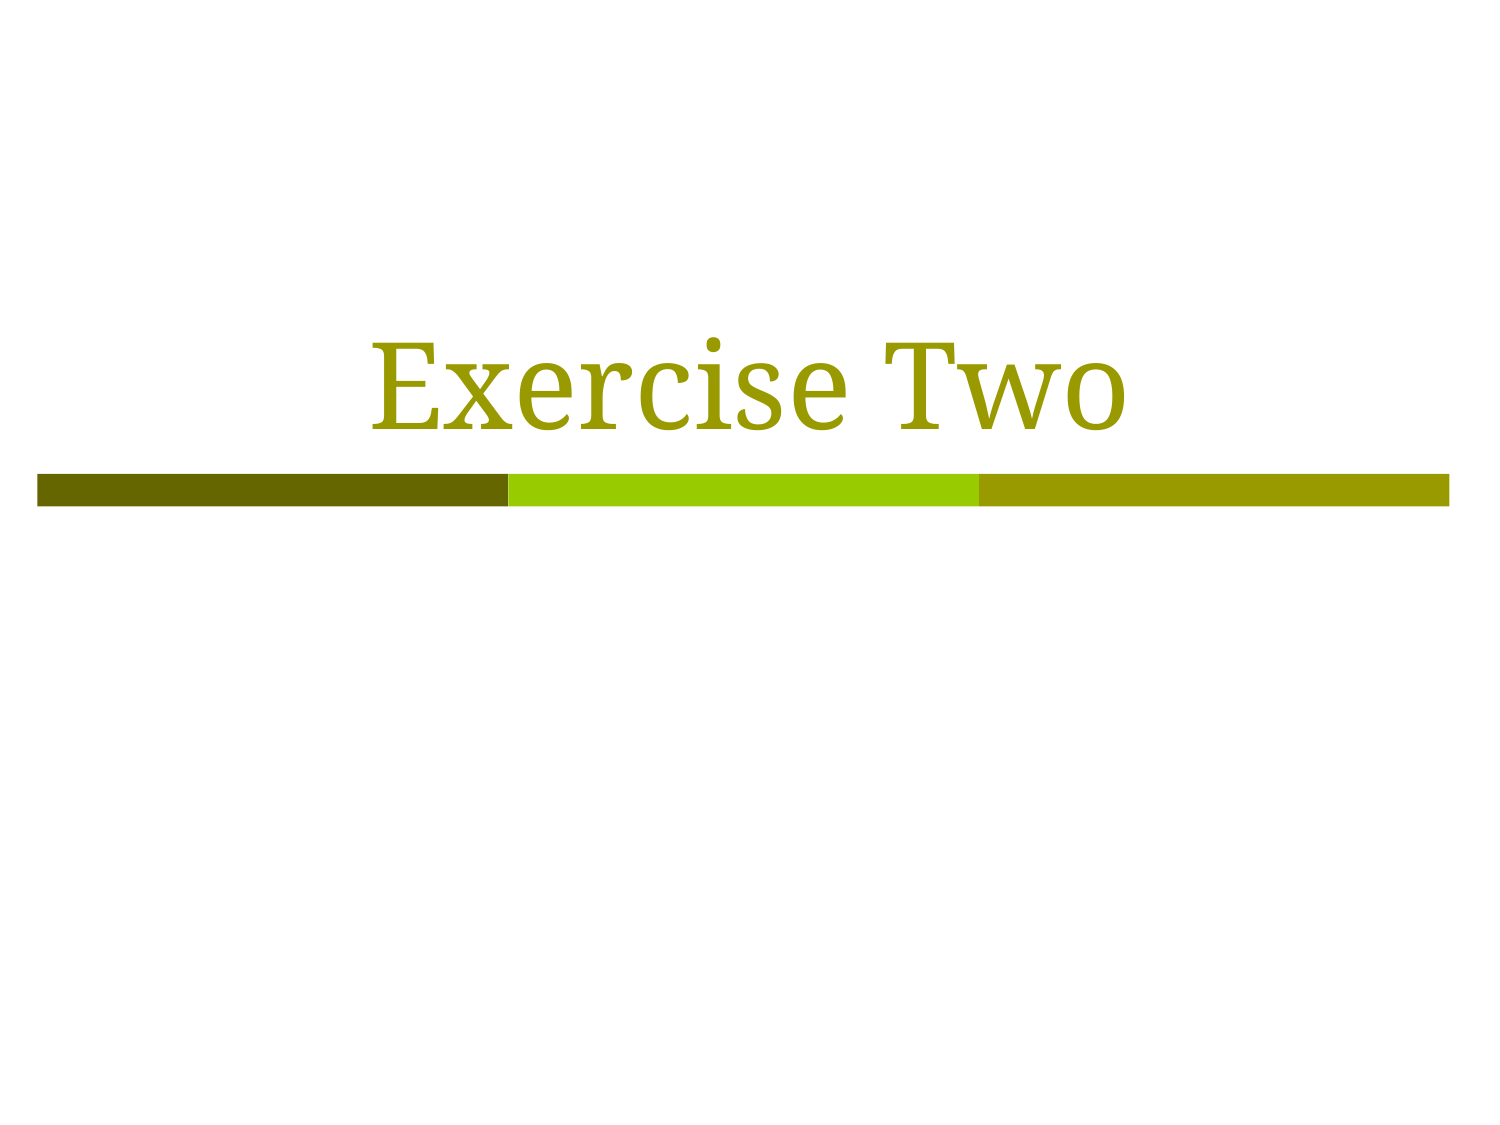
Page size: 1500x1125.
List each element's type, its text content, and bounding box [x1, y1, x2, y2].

text_box Exercise Two [112, 112, 1388, 462]
